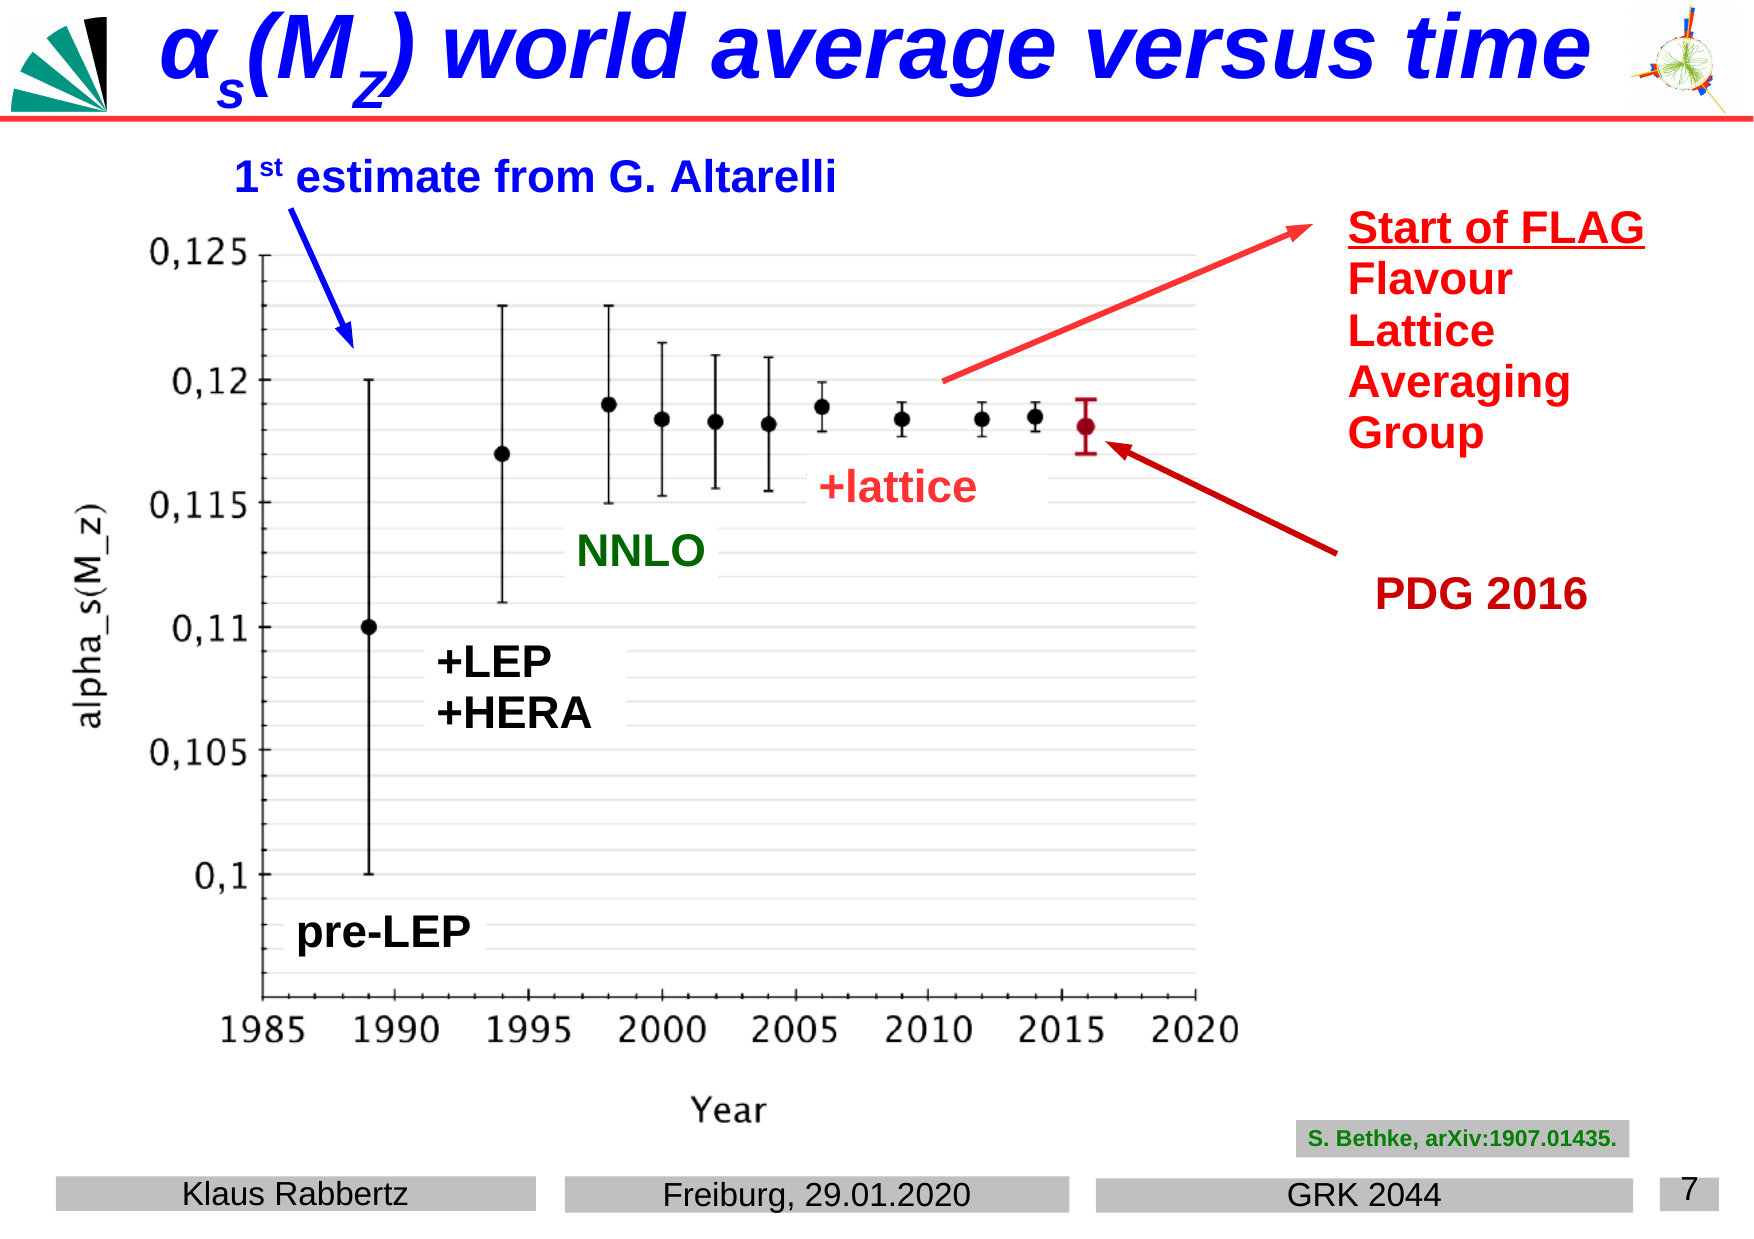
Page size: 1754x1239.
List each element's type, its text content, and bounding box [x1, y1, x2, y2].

text_box Start of FLAG Flavour Lattice Averaging Group [1335, 196, 1663, 467]
text_box +LEP +HERA [424, 630, 626, 745]
picture [1631, 5, 1739, 113]
text_box +lattice [806, 454, 1049, 518]
text_box 1st estimate from G. Altarelli [222, 144, 850, 221]
text_box pre-LEP [284, 900, 486, 964]
text_box NNLO [564, 519, 719, 583]
picture [52, 224, 1250, 1143]
text_box S. Bethke, arXiv:1907.01435. [1296, 1120, 1630, 1158]
picture [11, 17, 107, 113]
title αs(MZ) world average versus time [124, 0, 1630, 121]
text_box PDG 2016 [1362, 562, 1608, 626]
